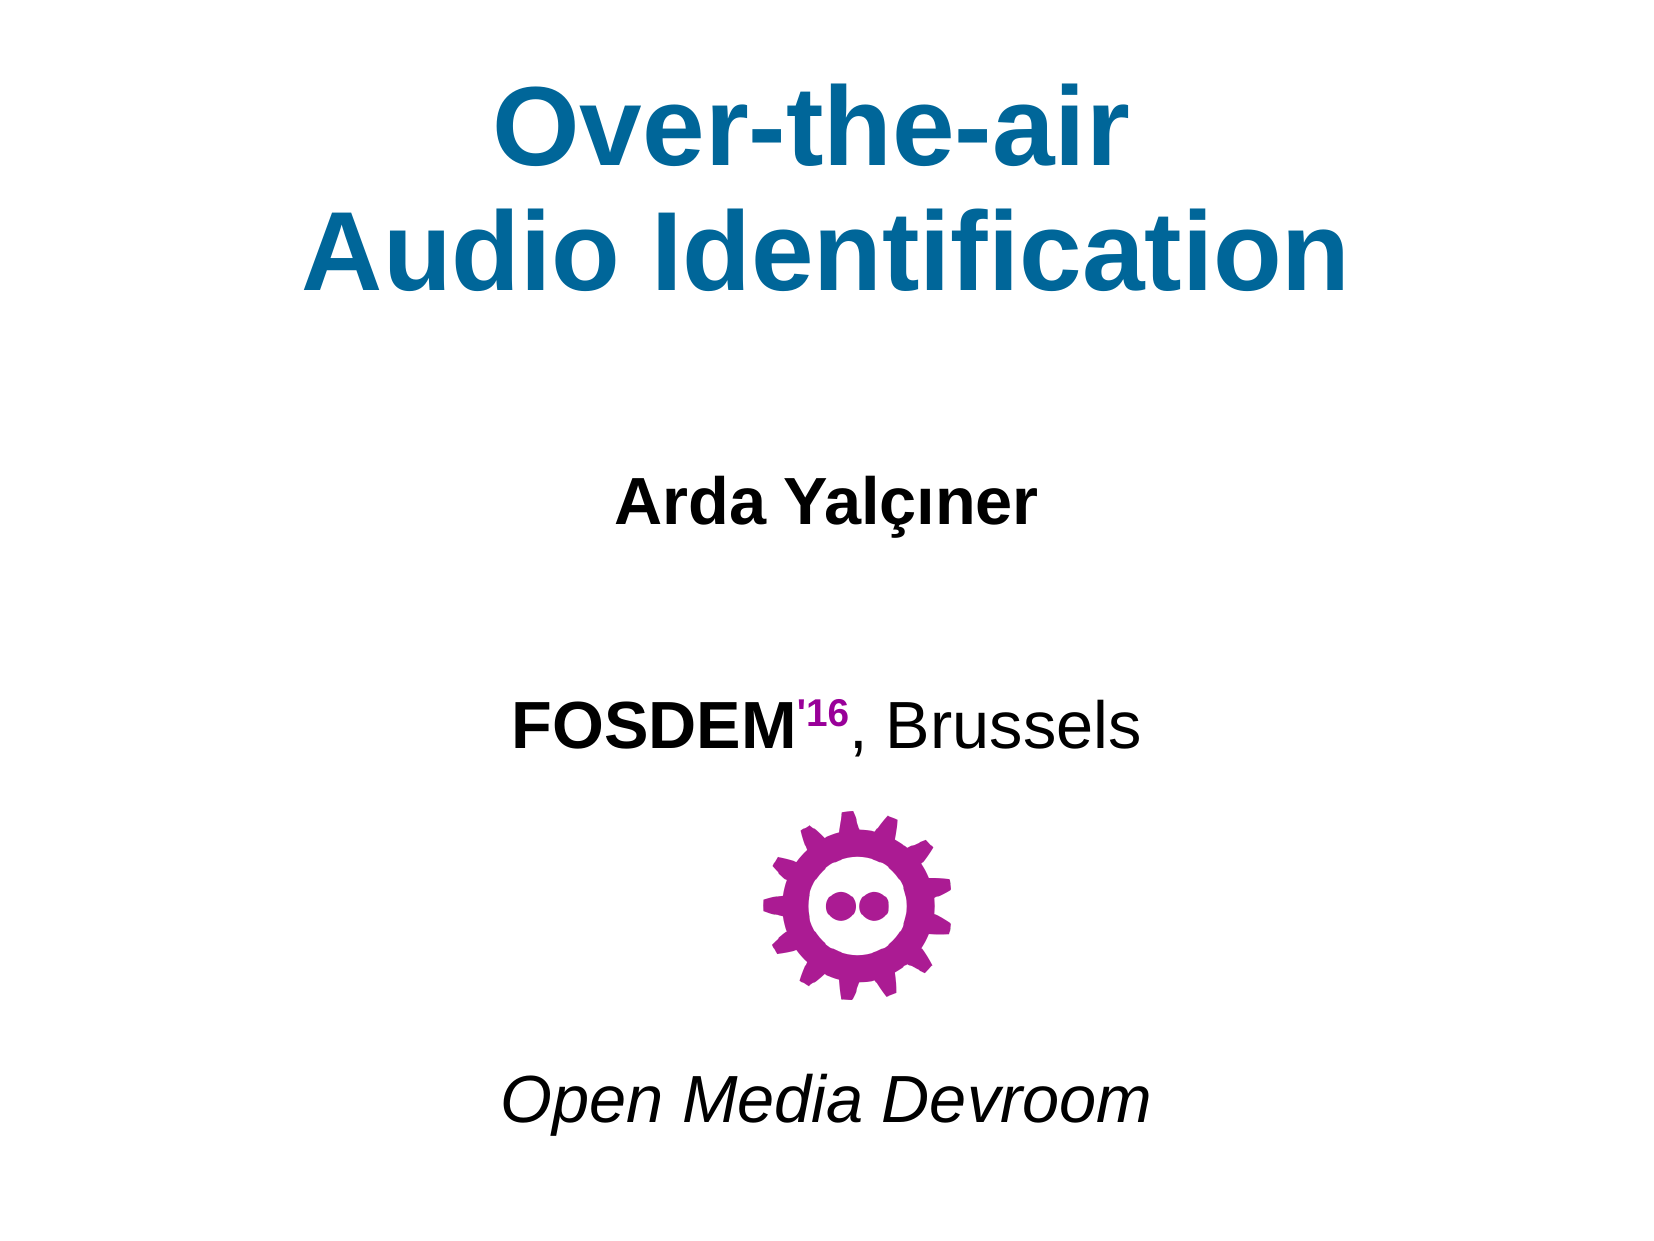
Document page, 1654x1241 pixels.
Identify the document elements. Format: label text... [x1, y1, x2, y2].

picture [763, 811, 951, 1000]
subtitle Over-the-air Audio Identification Arda Yalçıner FOSDEM'16, Brussels Open Media Devroom [82, 64, 1571, 1136]
